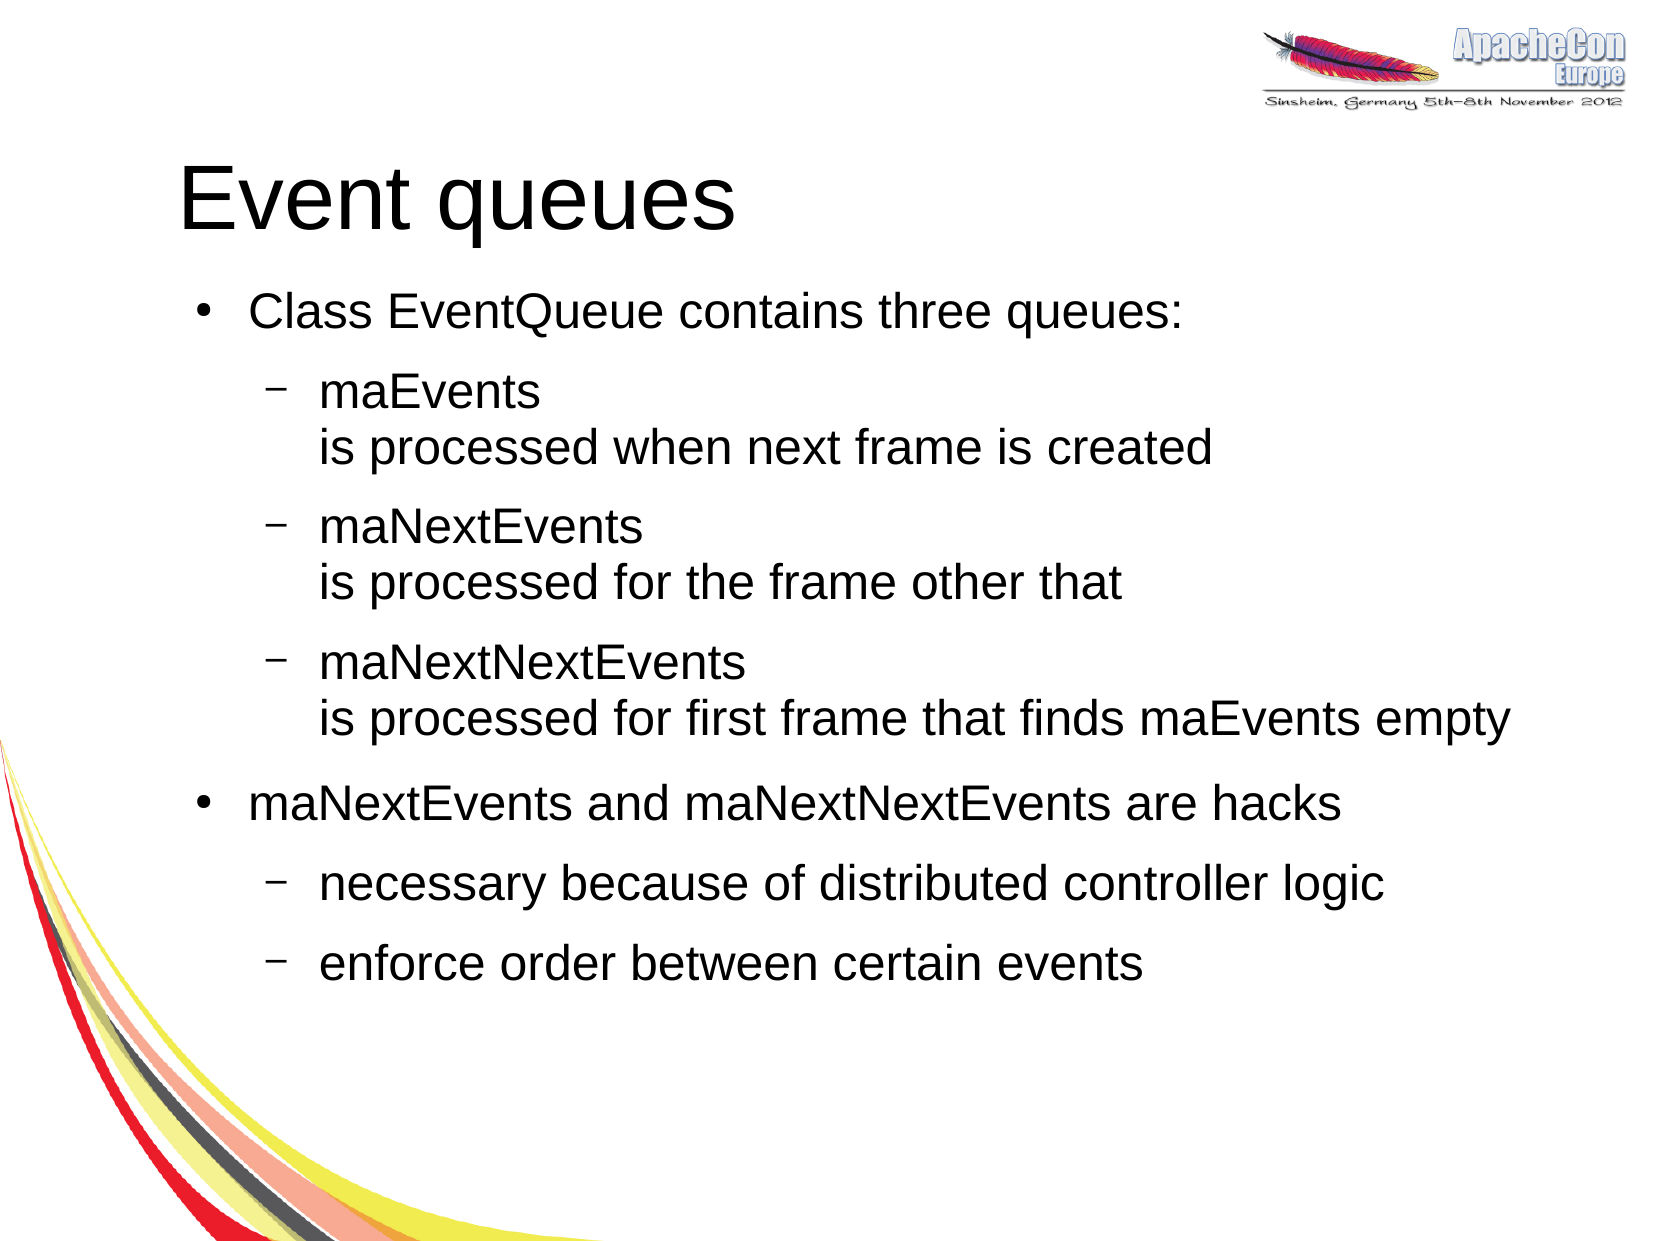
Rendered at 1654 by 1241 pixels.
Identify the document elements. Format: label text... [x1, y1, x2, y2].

picture [0, 0, 1654, 1241]
list Class EventQueue contains three queues: maEvents is processed when next frame is created maNextEvents is processed for the frame other that maNextNextEvents is processed for first frame that finds maEvents empty maNextEvents and maNextNextEvents are hacks necessary because of distributed controller logic enforce order between certain events [177, 283, 1536, 1004]
title Event queues [177, 141, 1536, 254]
